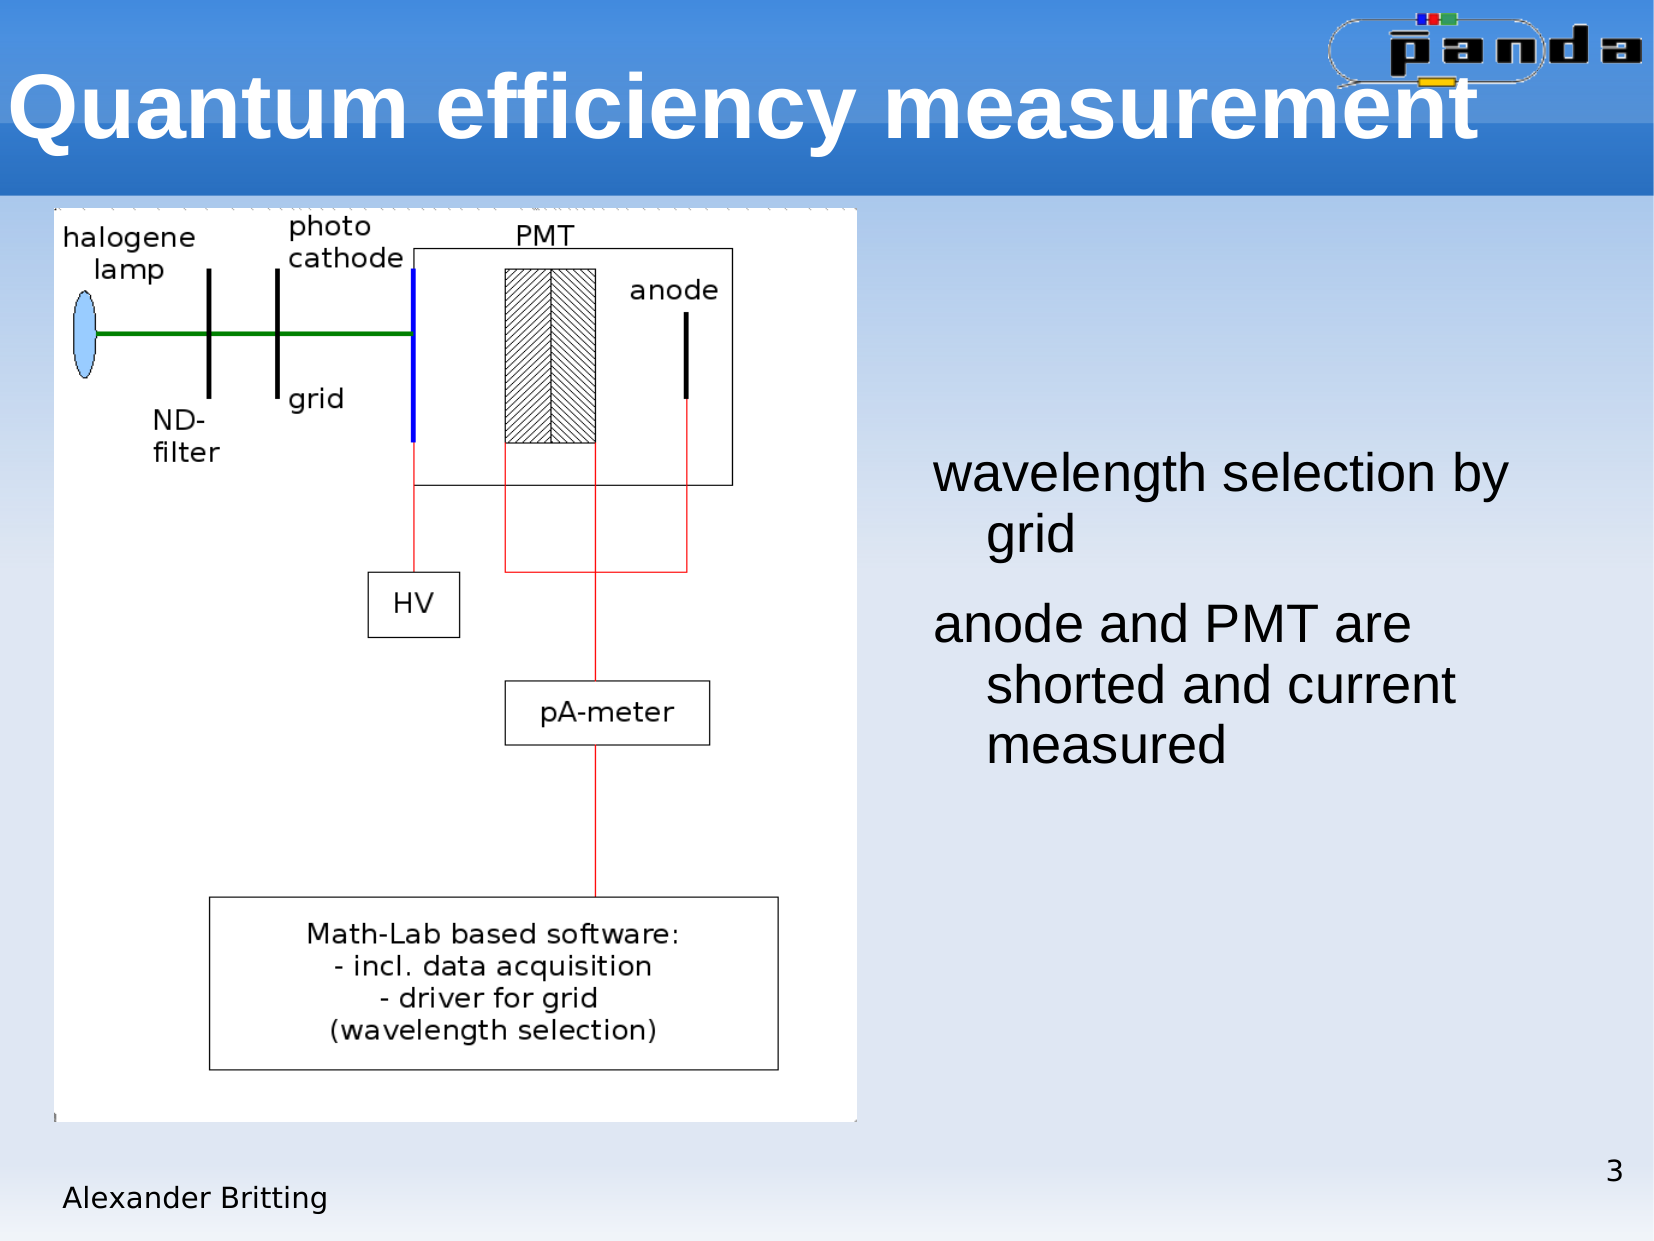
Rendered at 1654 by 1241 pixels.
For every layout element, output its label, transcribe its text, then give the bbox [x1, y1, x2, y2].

picture [0, 0, 1654, 1241]
title Quantum efficiency measurement [0, 0, 1489, 215]
list wavelength selection by grid anode and PMT are shorted and current measured [915, 442, 1595, 1182]
